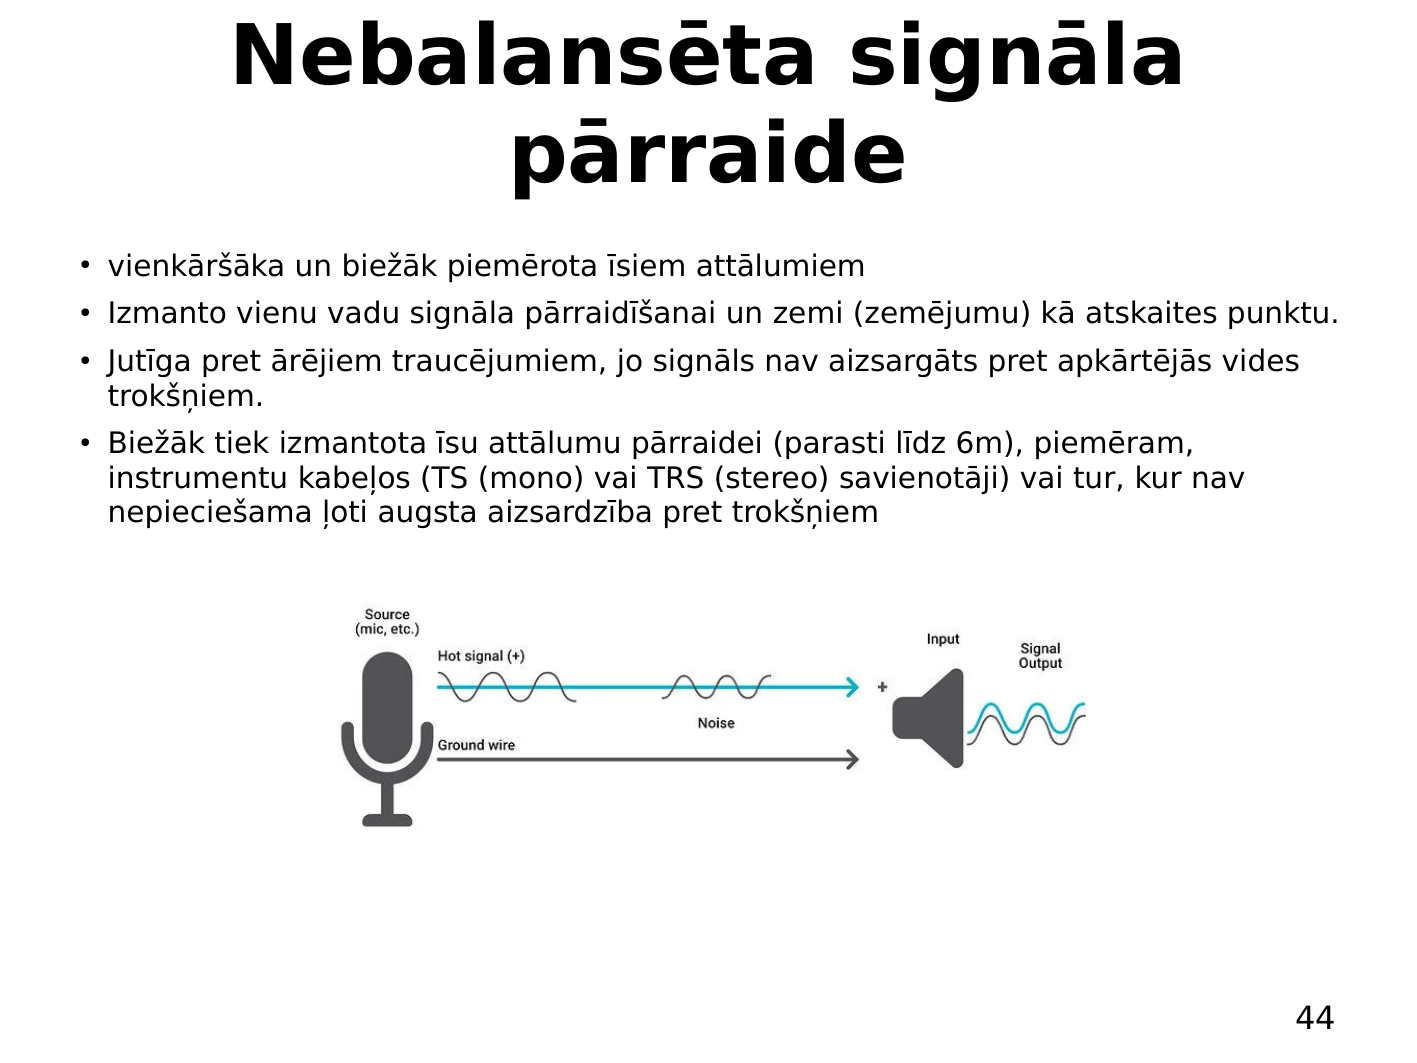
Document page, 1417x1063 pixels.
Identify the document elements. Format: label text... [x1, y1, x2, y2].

picture [329, 570, 1087, 865]
list vienkāršāka un biežāk piemērota īsiem attālumiem Izmanto vienu vadu signāla pārraidīšanai un zemi (zemējumu) kā atskaites punktu. Jutīga pret ārējiem traucējumiem, jo signāls nav aizsargāts pret apkārtējās vides trokšņiem. Biežāk tiek izmantota īsu attālumu pārraidei (parasti līdz 6m), piemēram, instrumentu kabeļos (TS (mono) vai TRS (stereo) savienotāji) vai tur, kur nav nepieciešama ļoti augsta aizsardzība pret trokšņiem [70, 248, 1346, 543]
title Nebalansēta signāla pārraide [70, 7, 1346, 203]
